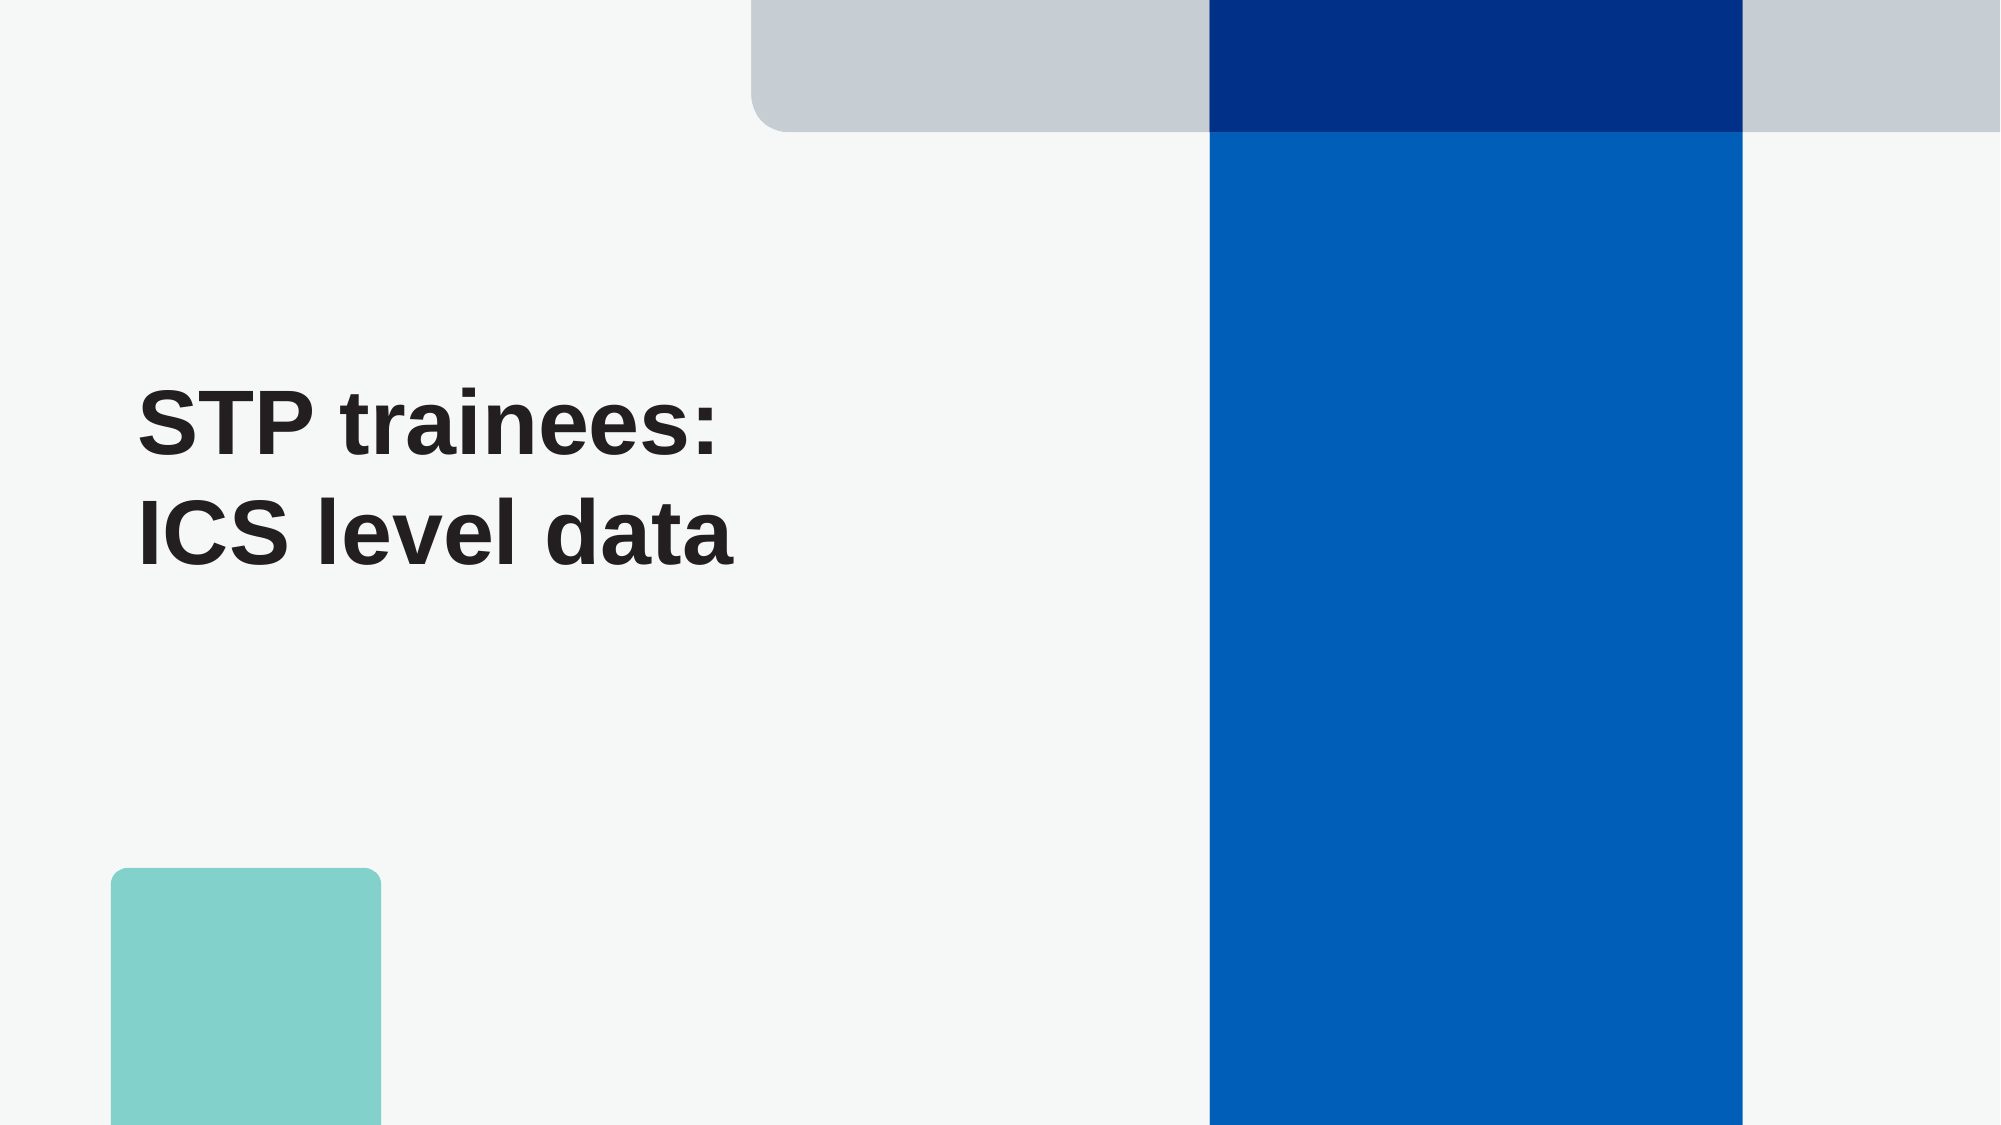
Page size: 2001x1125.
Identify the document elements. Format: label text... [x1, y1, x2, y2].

title STP trainees: ICS level data [122, 355, 1188, 573]
